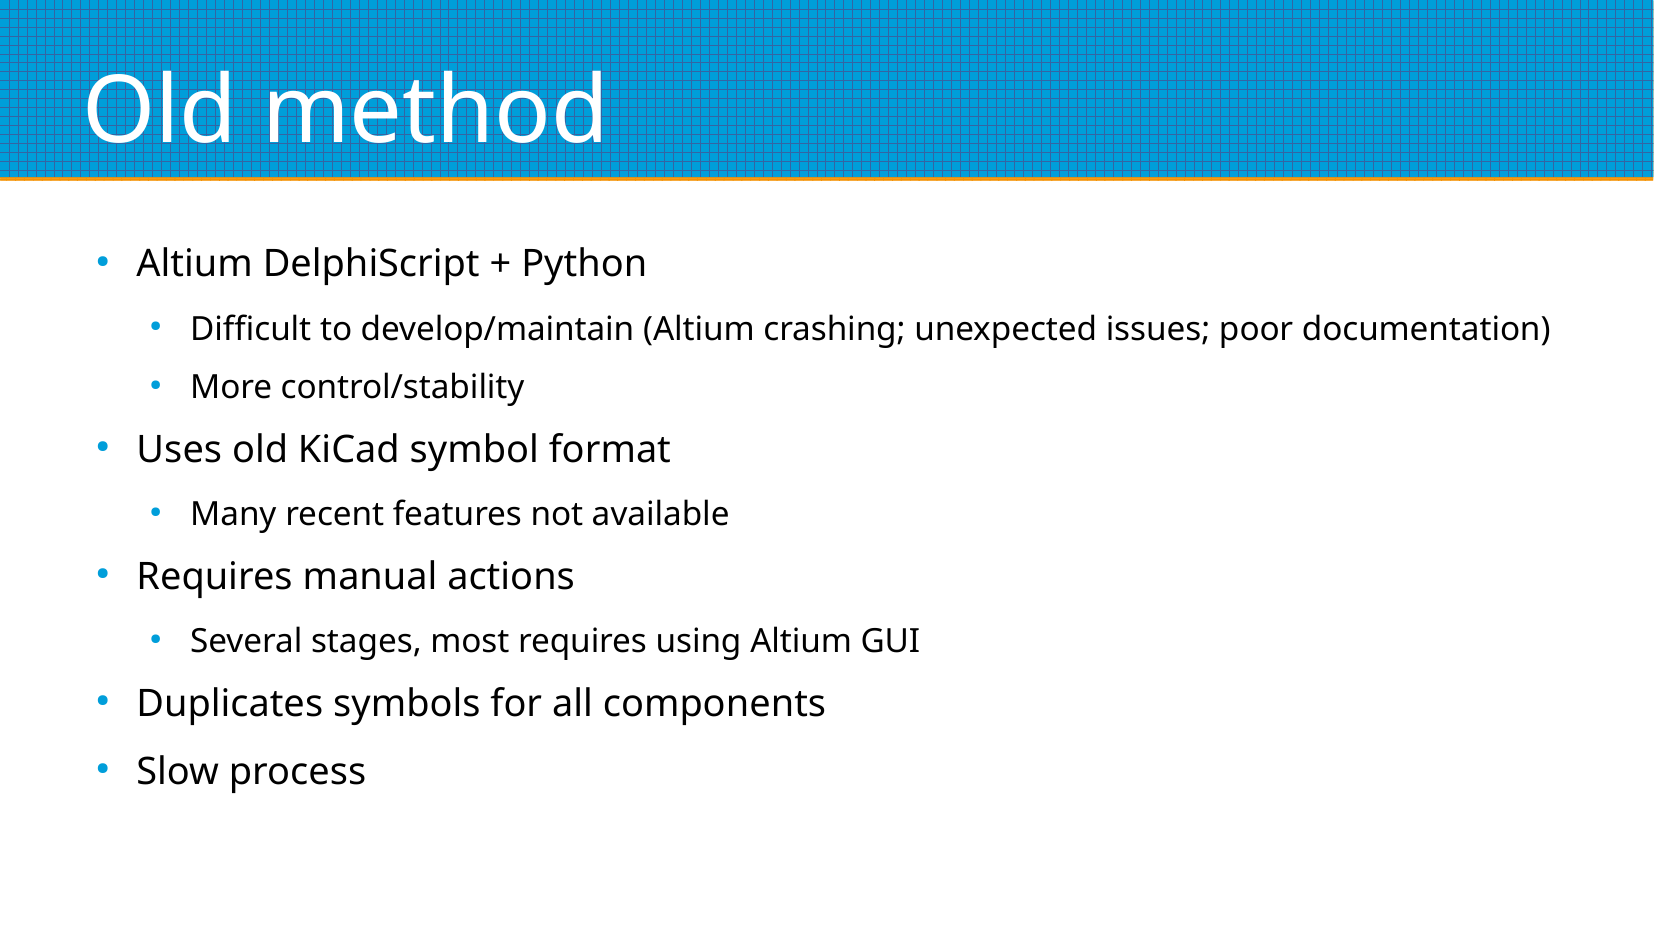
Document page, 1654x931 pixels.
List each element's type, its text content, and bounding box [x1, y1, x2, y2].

list Altium DelphiScript + Python Difficult to develop/maintain (Altium crashing; unexpected issues; poor documentation) More control/stability Uses old KiCad symbol format Many recent features not available Requires manual actions Several stages, most requires using Altium GUI Duplicates symbols for all components Slow process [82, 236, 1563, 811]
title Old method [82, 14, 1571, 171]
